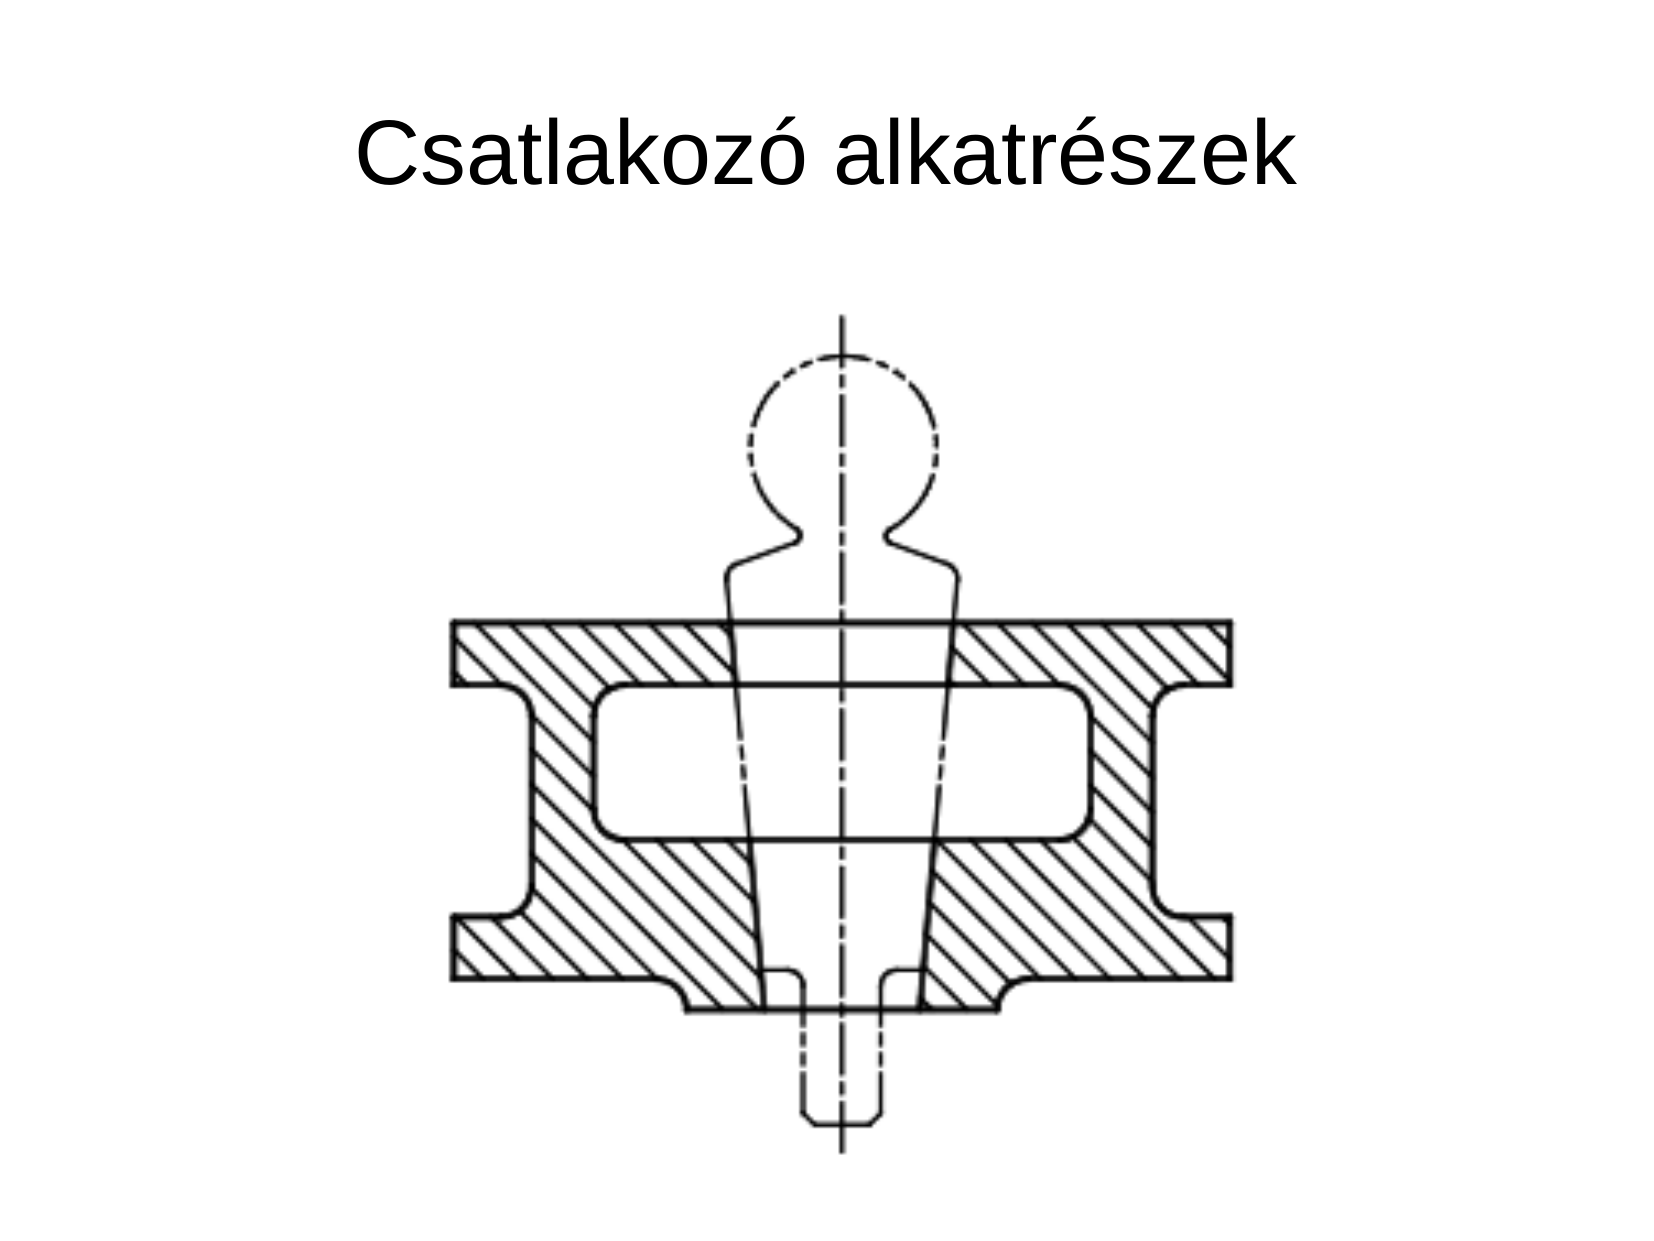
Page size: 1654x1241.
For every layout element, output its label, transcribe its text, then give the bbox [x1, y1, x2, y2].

picture [401, 283, 1300, 1168]
title Csatlakozó alkatrészek [82, 49, 1571, 257]
